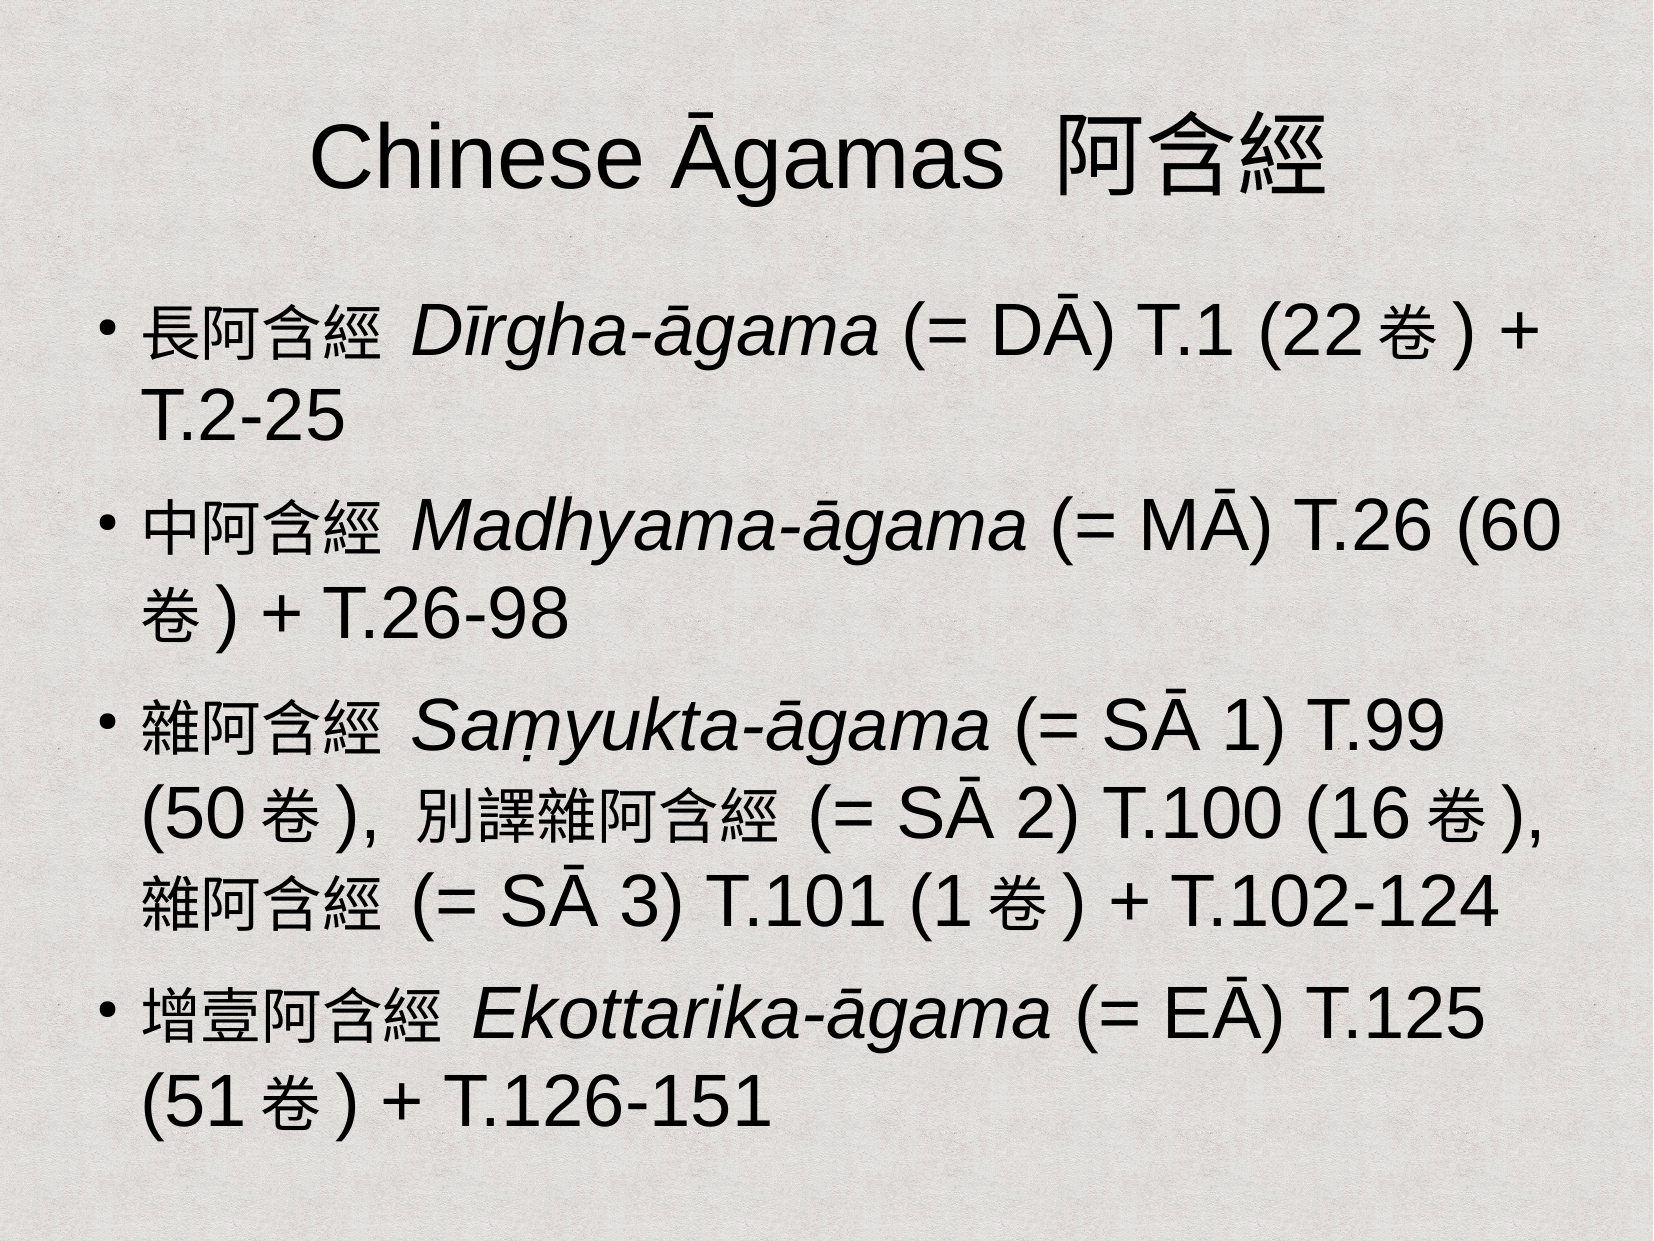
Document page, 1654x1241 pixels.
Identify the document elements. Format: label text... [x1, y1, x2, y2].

list 長阿含經 Dīrgha-āgama (= DĀ) T.1 (22卷) + T.2-25 中阿含經 Madhyama-āgama (= MĀ) T.26 (60卷) + T.26-98 雜阿含經 Saṃyukta-āgama (= SĀ 1) T.99 (50卷), 別譯雜阿含經 (= SĀ 2) T.100 (16卷), 雜阿含經 (= SĀ 3) T.101 (1卷) + T.102-124 增壹阿含經 Ekottarika-āgama (= EĀ) T.125 (51卷) + T.126-151 [82, 285, 1571, 1156]
title Chinese Āgamas 阿含經 [225, 45, 1413, 253]
picture [0, 0, 1654, 1241]
